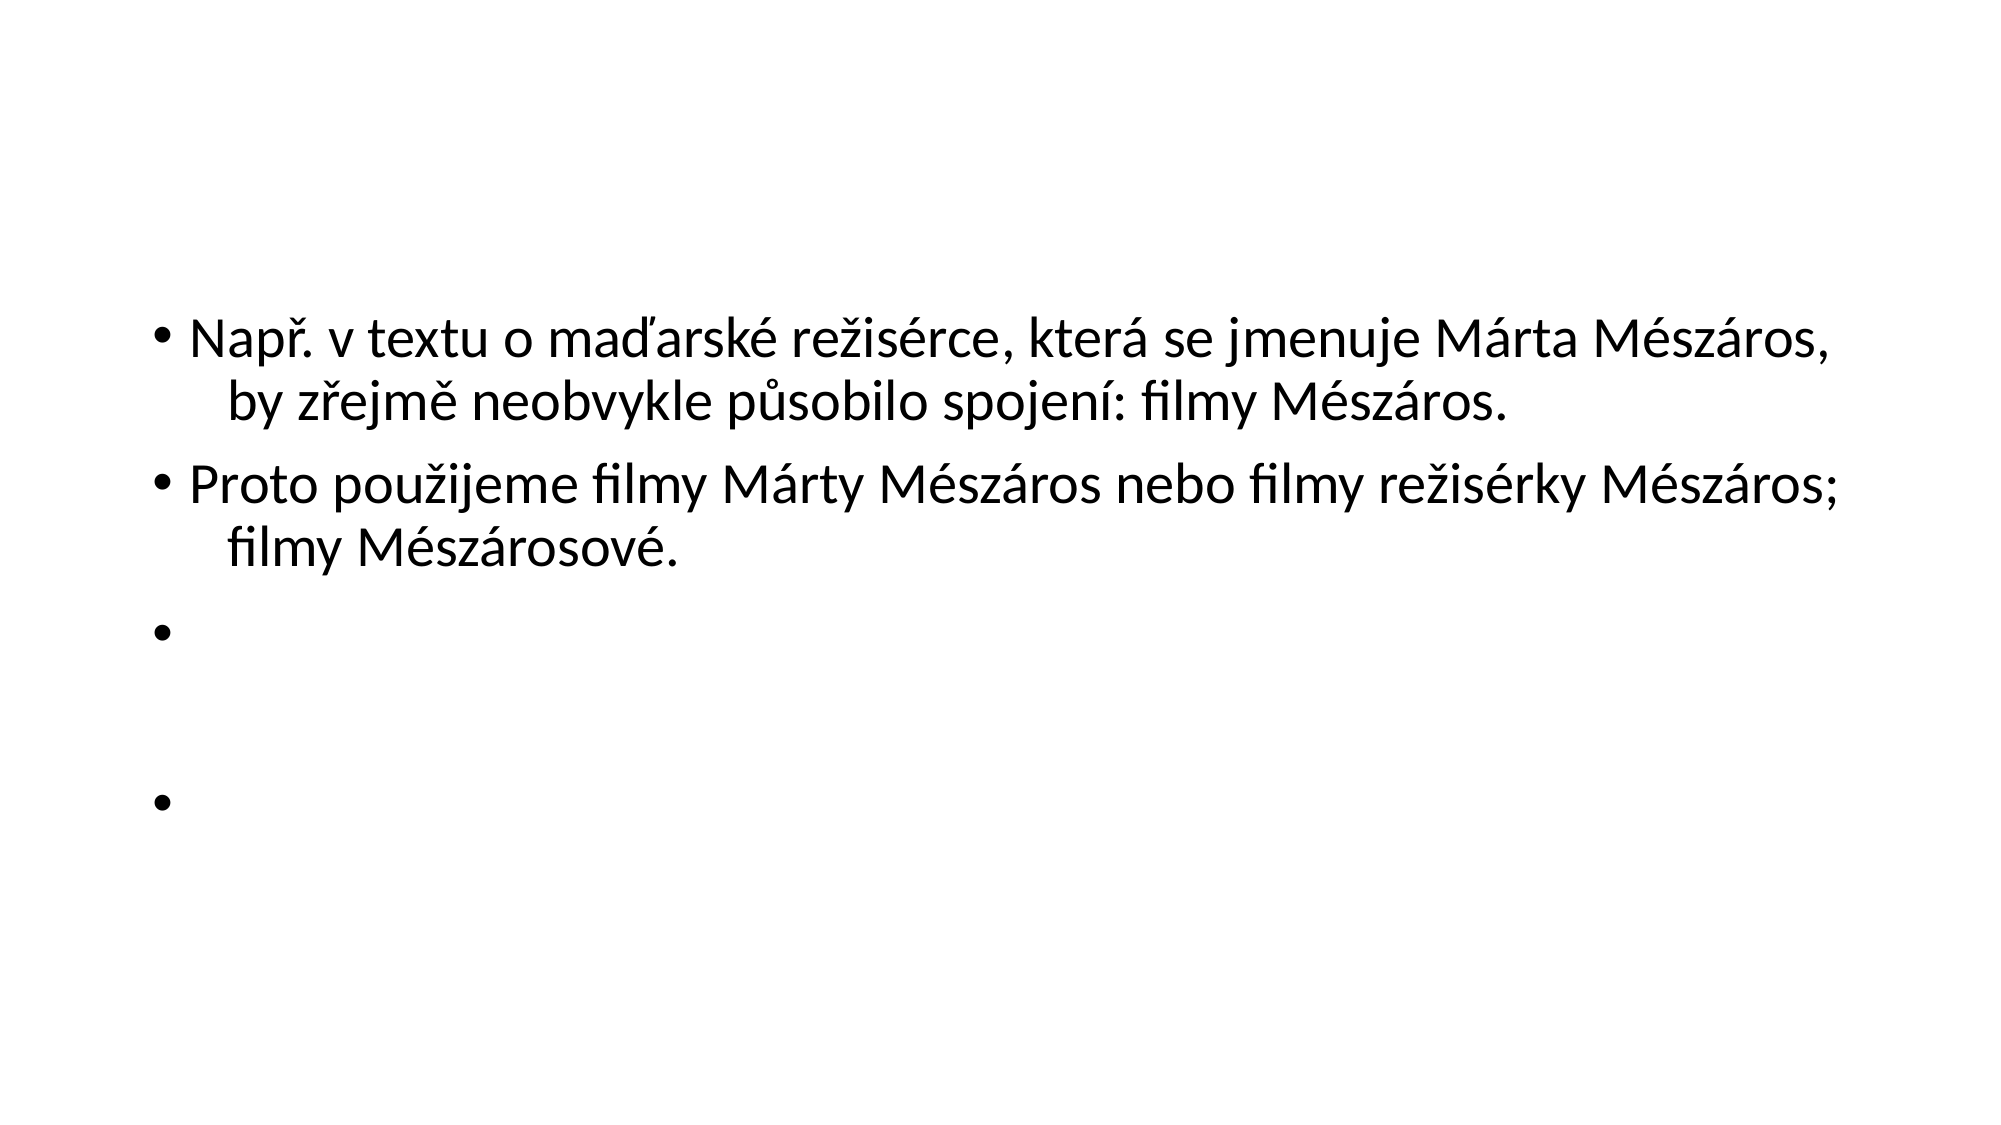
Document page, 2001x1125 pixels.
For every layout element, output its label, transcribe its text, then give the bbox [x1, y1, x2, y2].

list Např. v textu o maďarské režisérce, která se jmenuje Márta Mészáros, by zřejmě neobvykle působilo spojení: filmy Mészáros. Proto použijeme filmy Márty Mészáros nebo filmy režisérky Mészáros; filmy Mészárosové. [137, 299, 1863, 1014]
